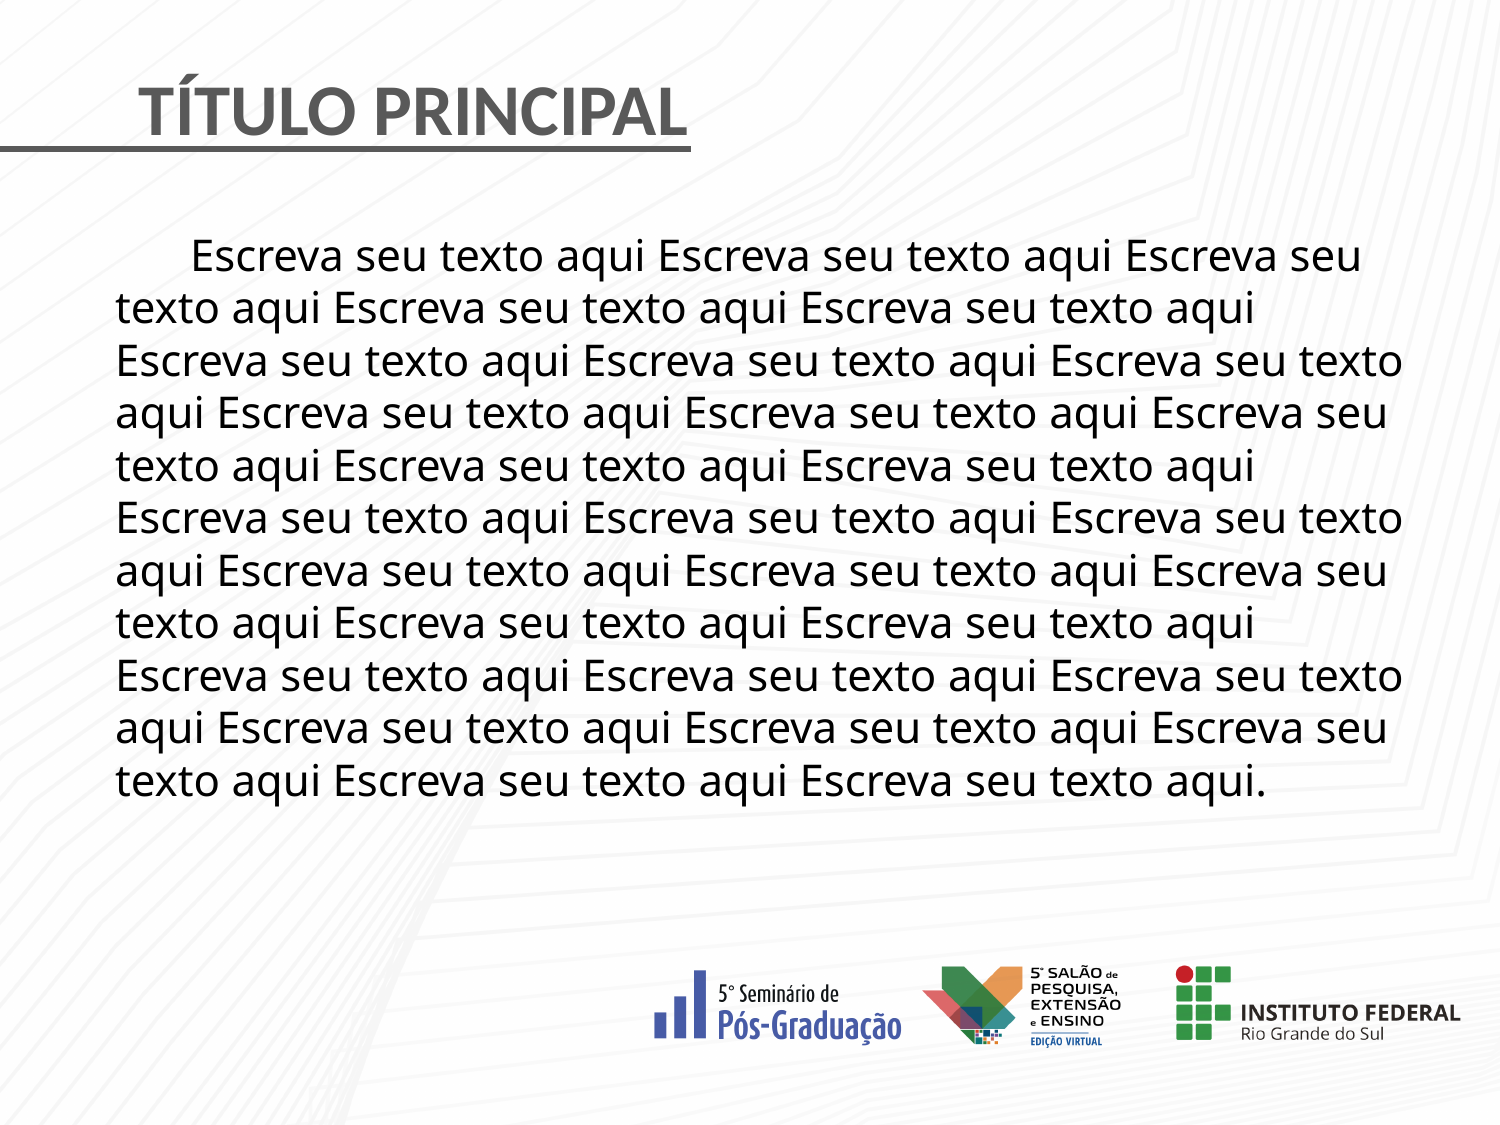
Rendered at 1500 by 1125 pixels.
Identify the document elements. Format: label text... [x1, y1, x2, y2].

text_box Escreva seu texto aqui Escreva seu texto aqui Escreva seu texto aqui Escreva seu texto aqui Escreva seu texto aqui Escreva seu texto aqui Escreva seu texto aqui Escreva seu texto aqui Escreva seu texto aqui Escreva seu texto aqui Escreva seu texto aqui Escreva seu texto aqui Escreva seu texto aqui Escreva seu texto aqui Escreva seu texto aqui Escreva seu texto aqui Escreva seu texto aqui Escreva seu texto aqui Escreva seu texto aqui Escreva seu texto aqui Escreva seu texto aqui Escreva seu texto aqui Escreva seu texto aqui Escreva seu texto aqui Escreva seu texto aqui Escreva seu texto aqui Escreva seu texto aqui Escreva seu texto aqui Escreva seu texto aqui. [100, 220, 1424, 819]
text_box TÍTULO PRINCIPAL [123, 54, 1010, 159]
